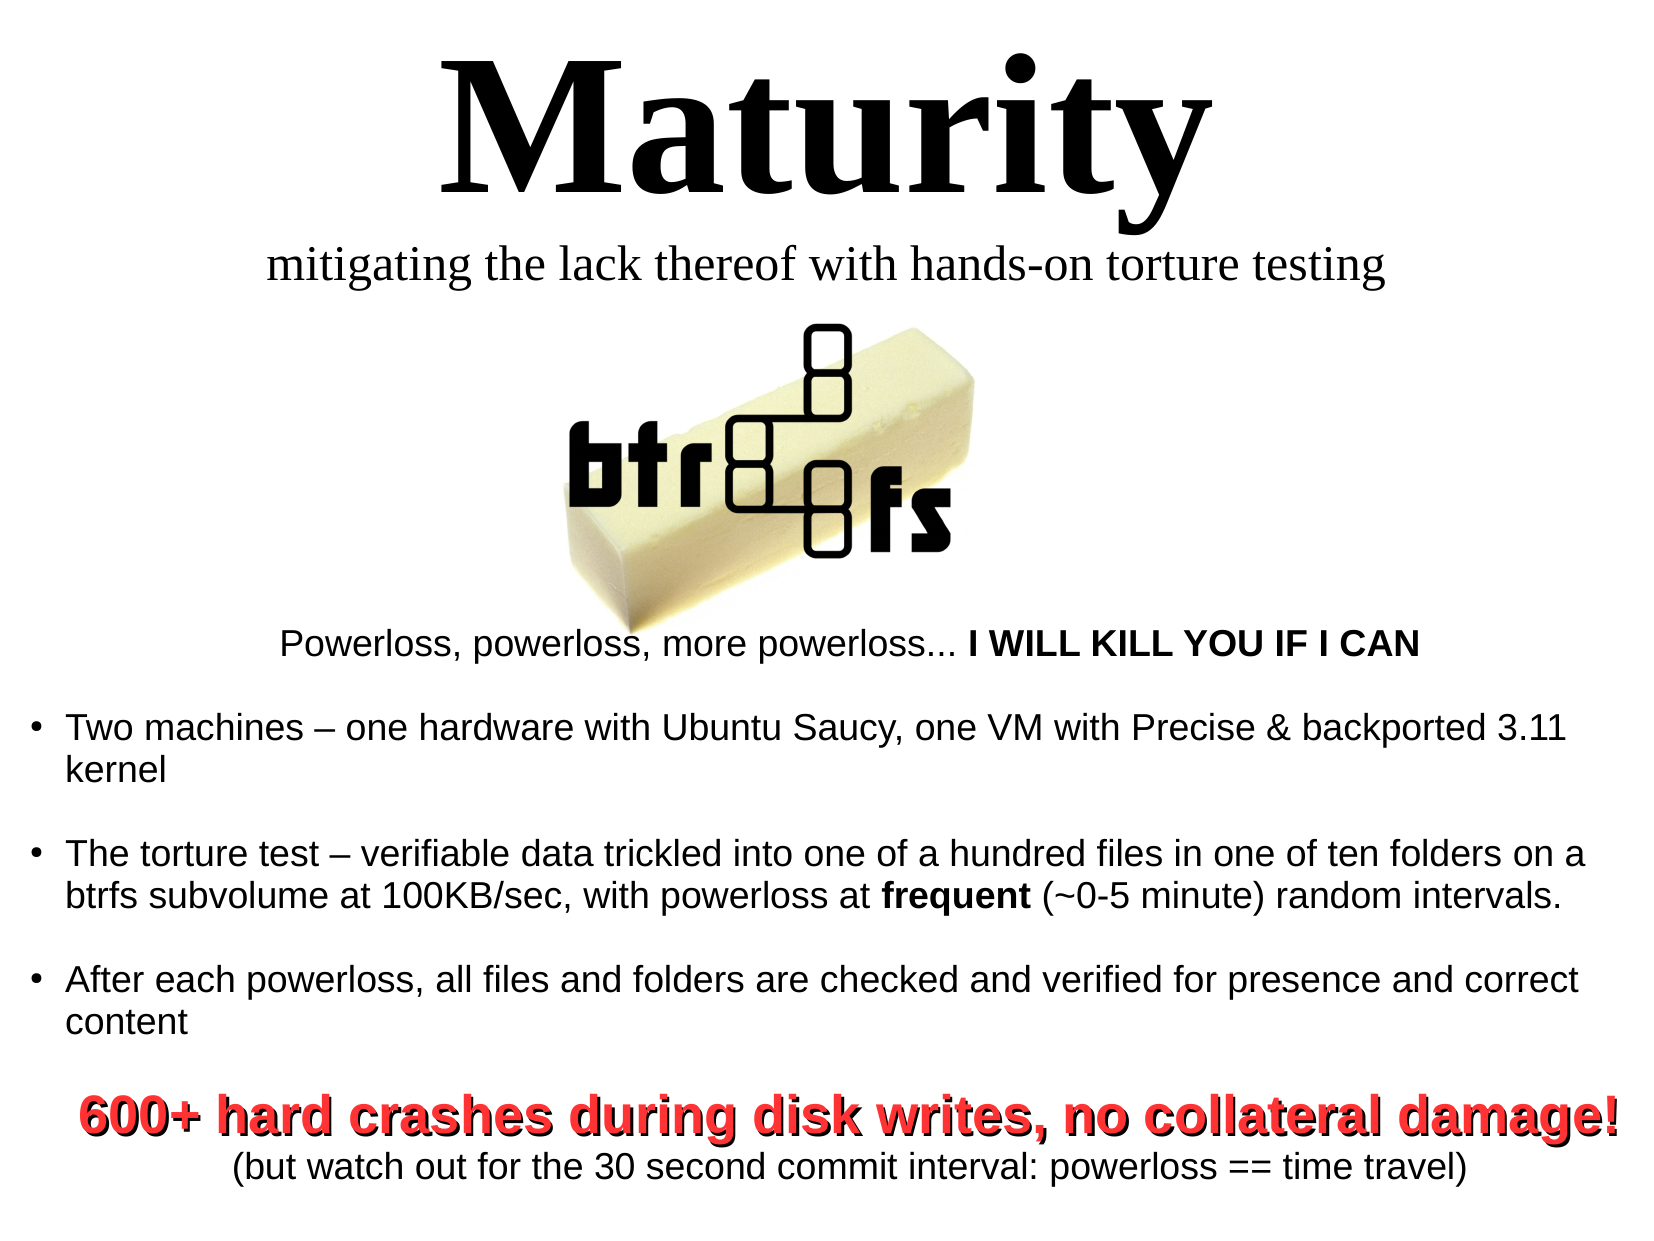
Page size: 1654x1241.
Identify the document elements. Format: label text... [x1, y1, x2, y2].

table_header Powerloss, powerloss, more powerloss... I WILL KILL YOU IF I CAN Two machines – one hardware with Ubuntu Saucy, one VM with Precise & backported 3.11 kernel The torture test – verifiable data trickled into one of a hundred files in one of ten folders on a btrfs subvolume at 100KB/sec, with powerloss at frequent (~0-5 minute) random intervals. After each powerloss, all files and folders are checked and verified for presence and correct content 600+ hard crashes during disk writes, no collateral damage! (but watch out for the 30 second commit interval: powerloss == time travel) [15, 615, 1650, 1241]
title Maturity mitigating the lack thereof with hands-on torture testing [0, 14, 1654, 292]
picture [525, 314, 1009, 615]
